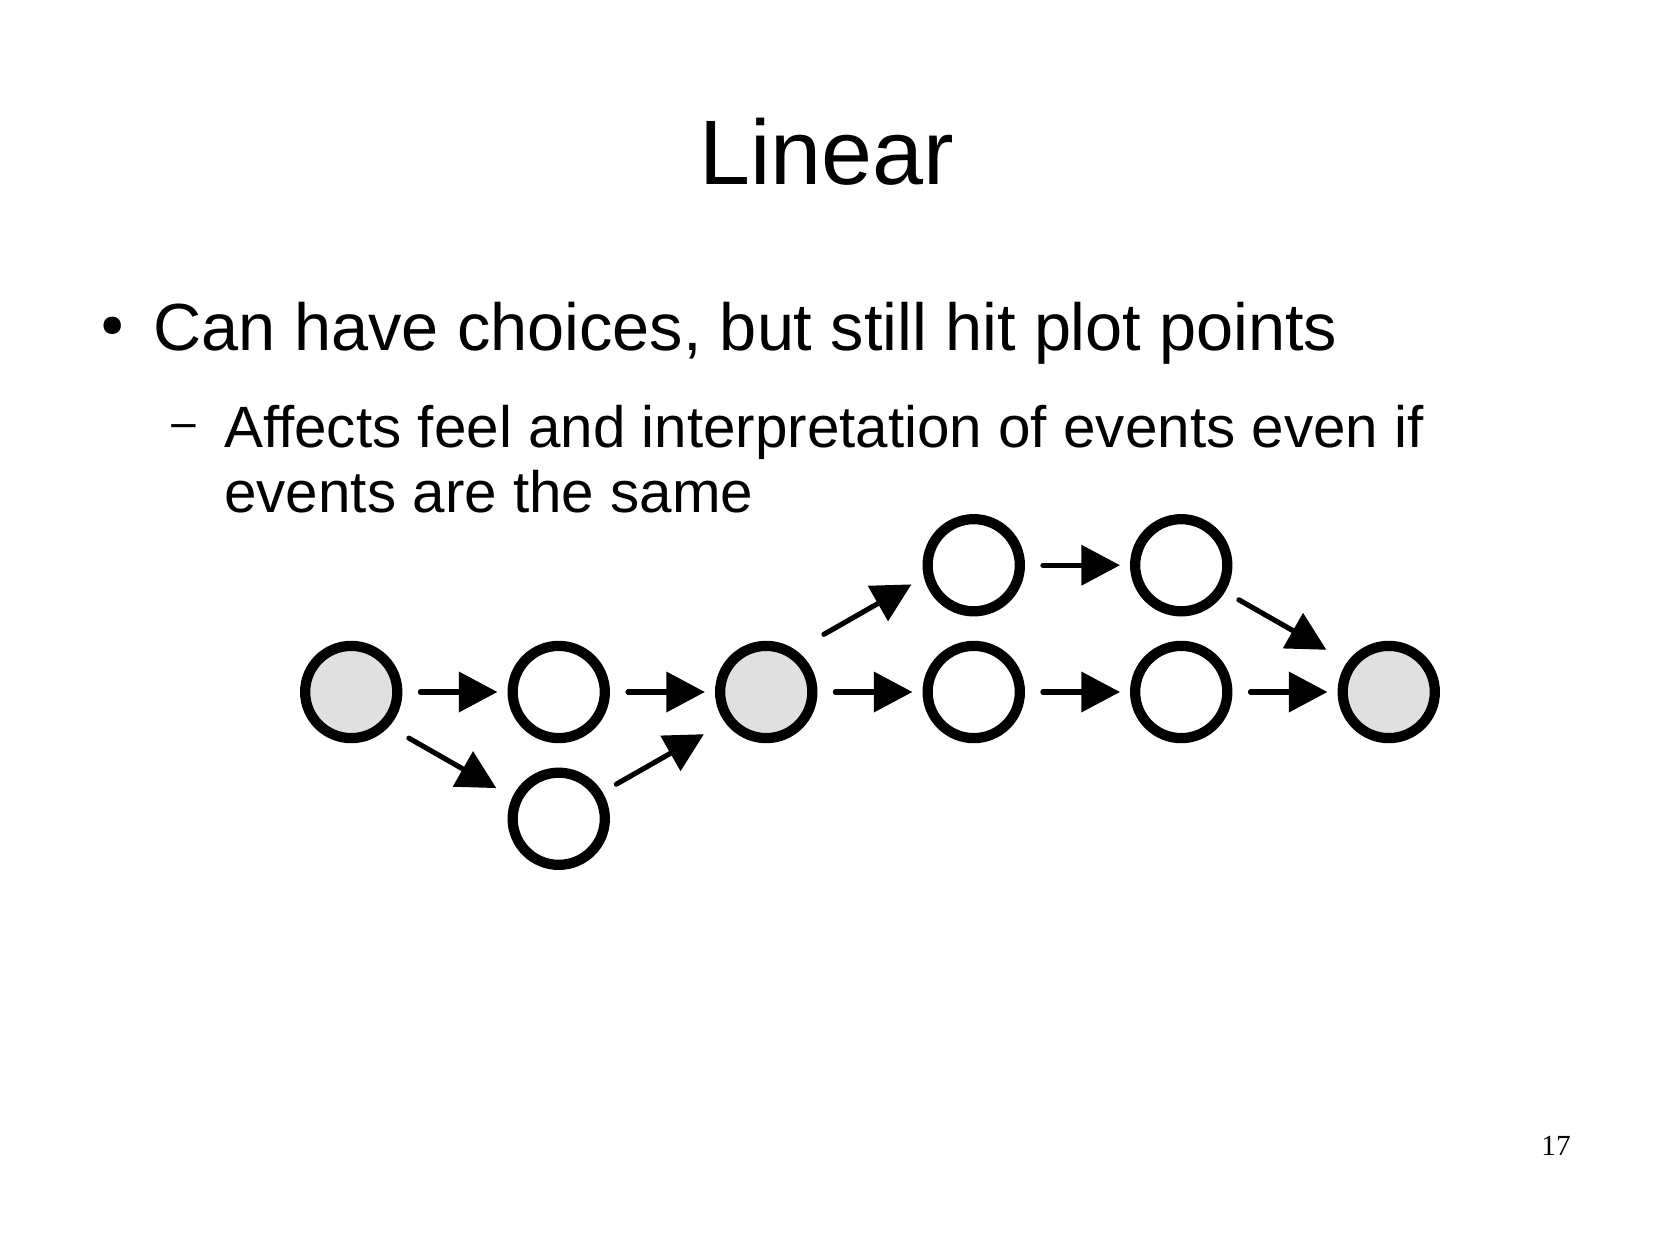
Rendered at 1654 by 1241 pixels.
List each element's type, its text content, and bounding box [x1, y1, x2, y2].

title Linear [82, 49, 1571, 257]
picture [300, 514, 1441, 871]
list Can have choices, but still hit plot points Affects feel and interpretation of events even if events are the same [82, 290, 1571, 1109]
